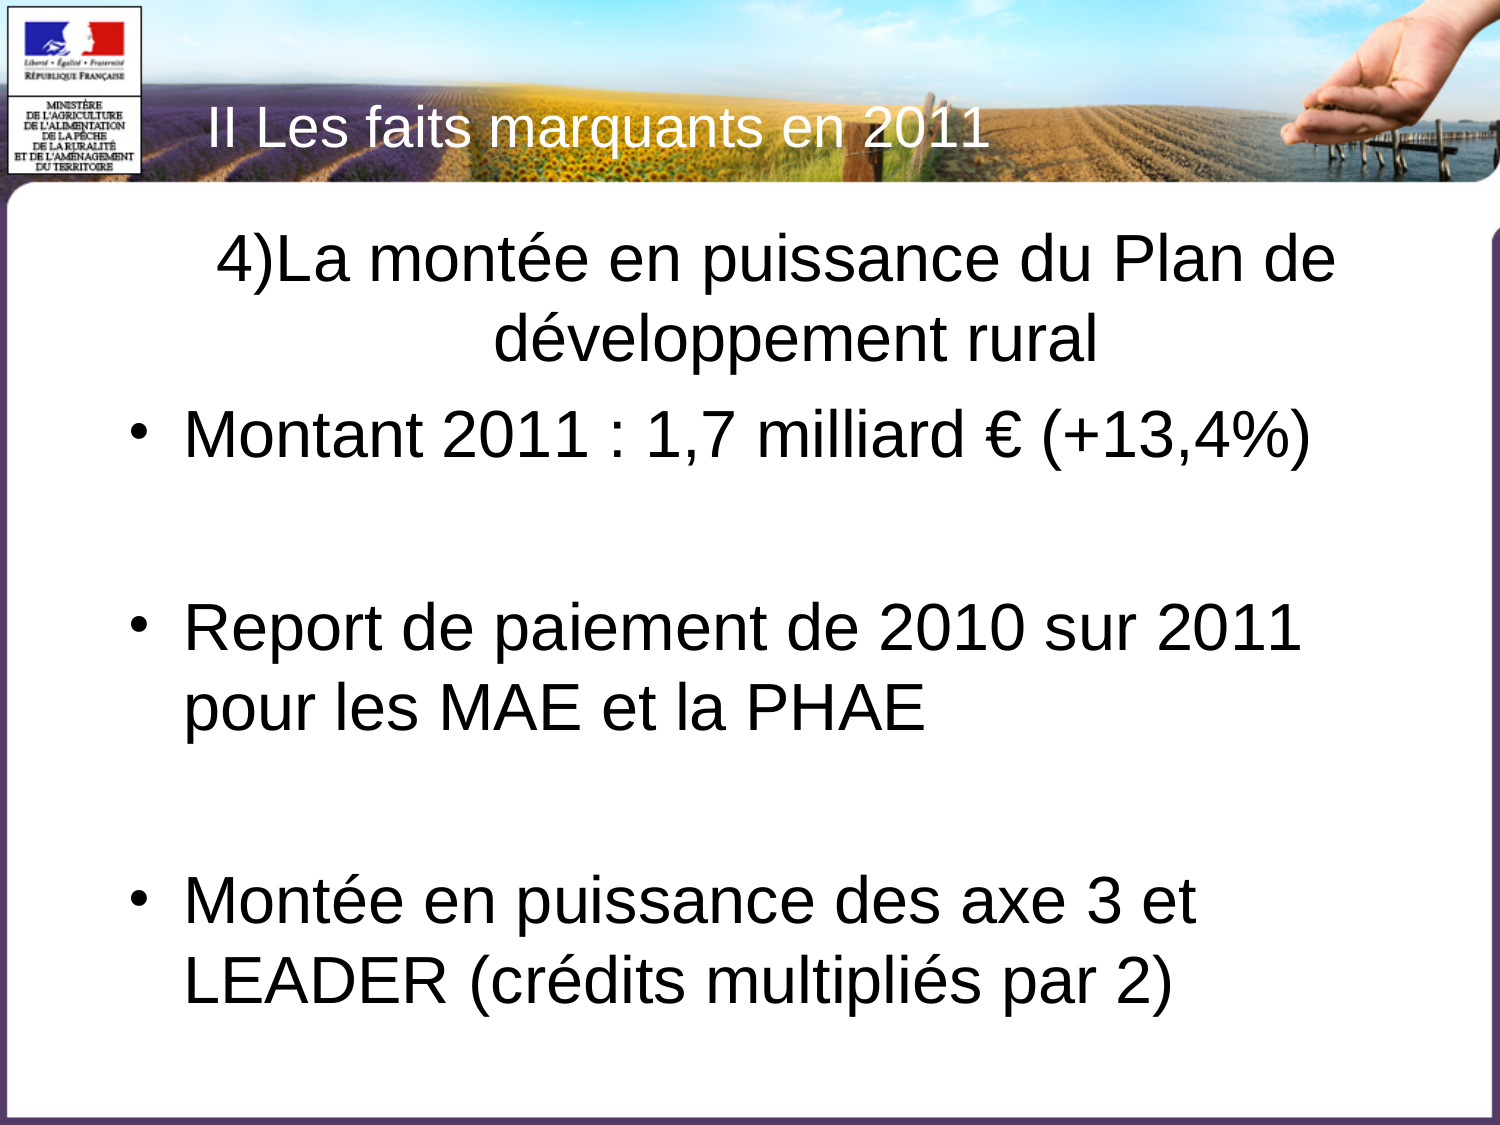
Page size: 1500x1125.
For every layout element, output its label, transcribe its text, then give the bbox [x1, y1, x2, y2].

list 4)La montée en puissance du Plan de développement rural Montant 2011 : 1,7 milliard € (+13,4%) Report de paiement de 2010 sur 2011 pour les MAE et la PHAE Montée en puissance des axe 3 et LEADER (crédits multipliés par 2) [112, 206, 1387, 1122]
picture [0, 0, 1500, 1125]
text_box II Les faits marquants en 2011 [206, 88, 1372, 159]
